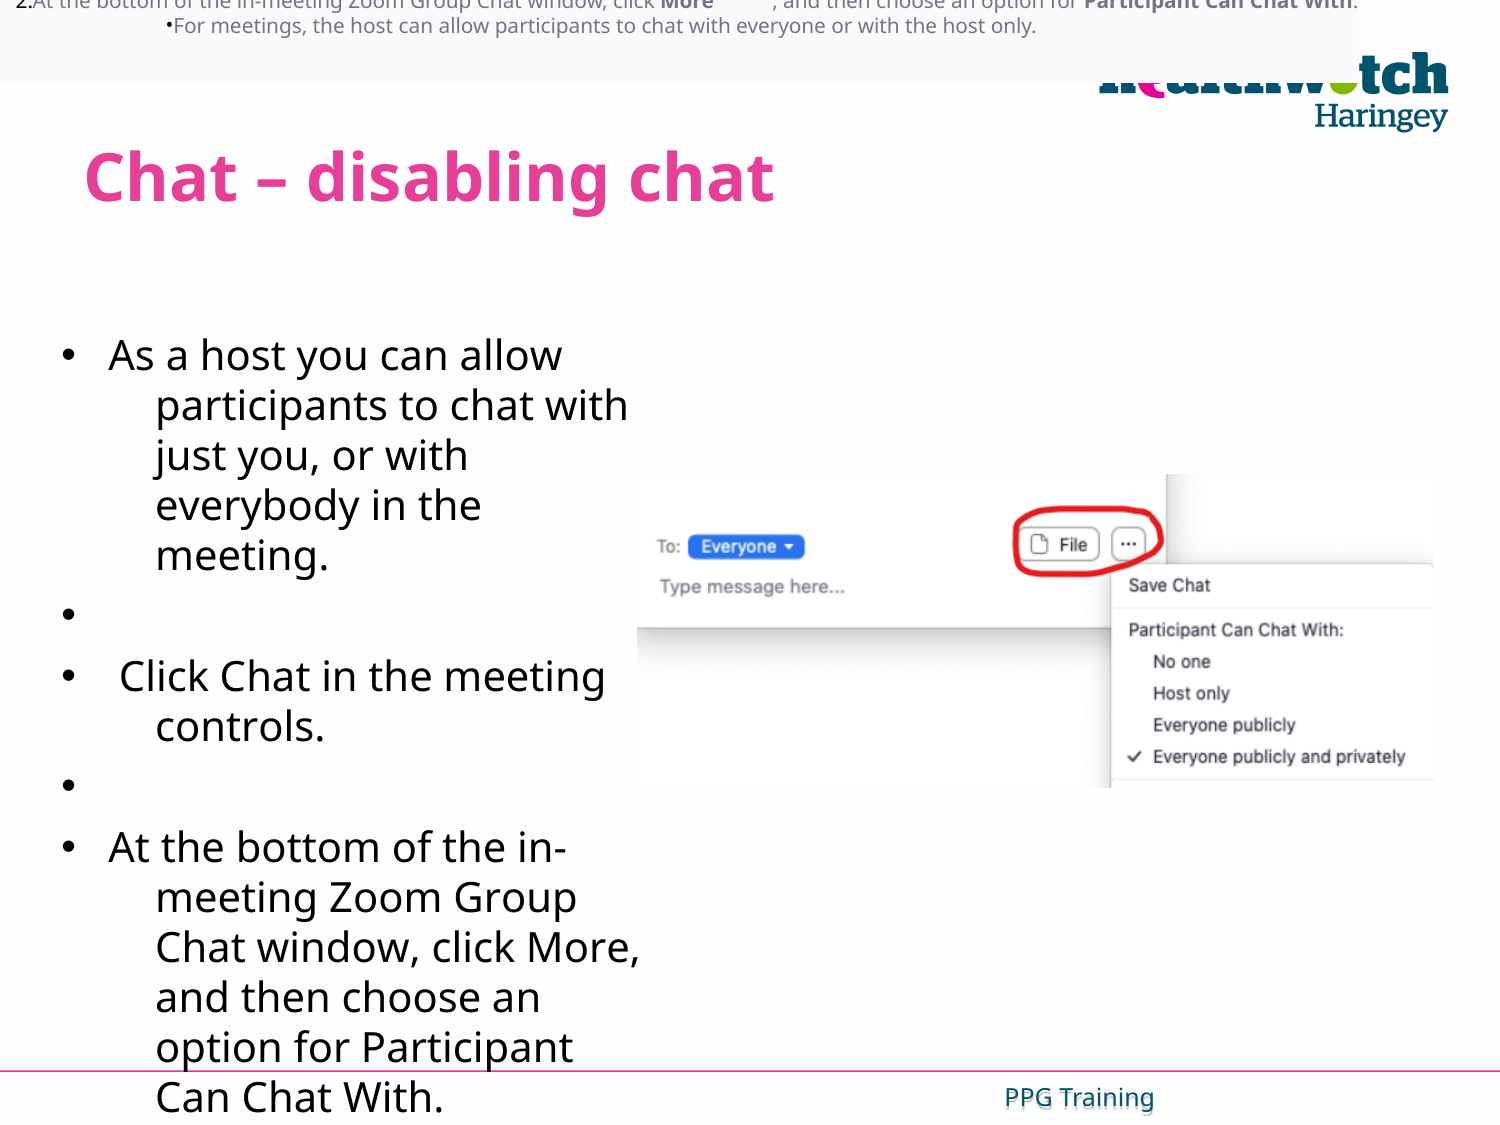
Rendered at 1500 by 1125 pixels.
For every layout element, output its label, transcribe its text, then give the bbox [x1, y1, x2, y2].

text_box Chat – disabling chat [68, 127, 1164, 224]
picture [637, 474, 1434, 789]
text_box Click Chat in the meeting controls. At the bottom of the in-meeting Zoom Group Chat window, click More , and then choose an option for Participant Can Chat With. For meetings, the host can allow participants to chat with everyone or with the host only. [0, 0, 1359, 83]
text_box As a host you can allow participants to chat with just you, or with everybody in the meeting. Click Chat in the meeting controls. At the bottom of the in-meeting Zoom Group Chat window, click More, and then choose an option for Participant Can Chat With. [46, 321, 658, 1125]
